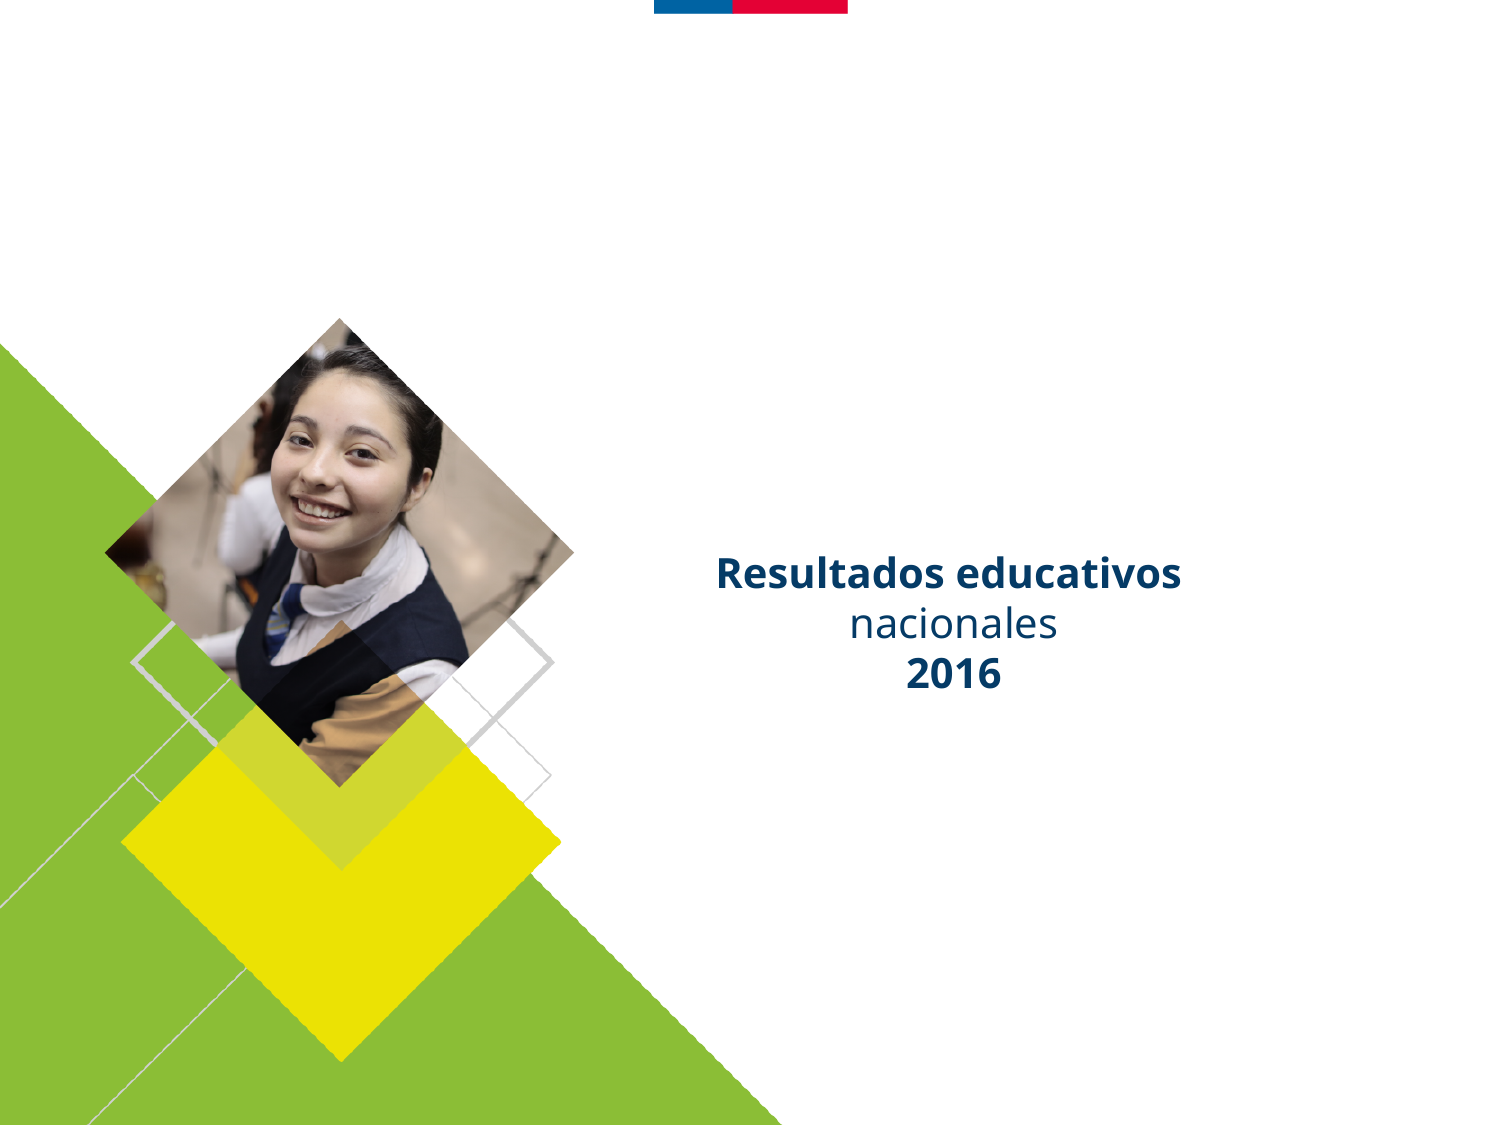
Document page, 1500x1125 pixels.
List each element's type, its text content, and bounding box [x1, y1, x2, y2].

picture [0, 0, 1500, 1125]
text_box Resultados educativos nacionales 2016 [473, 538, 1436, 706]
